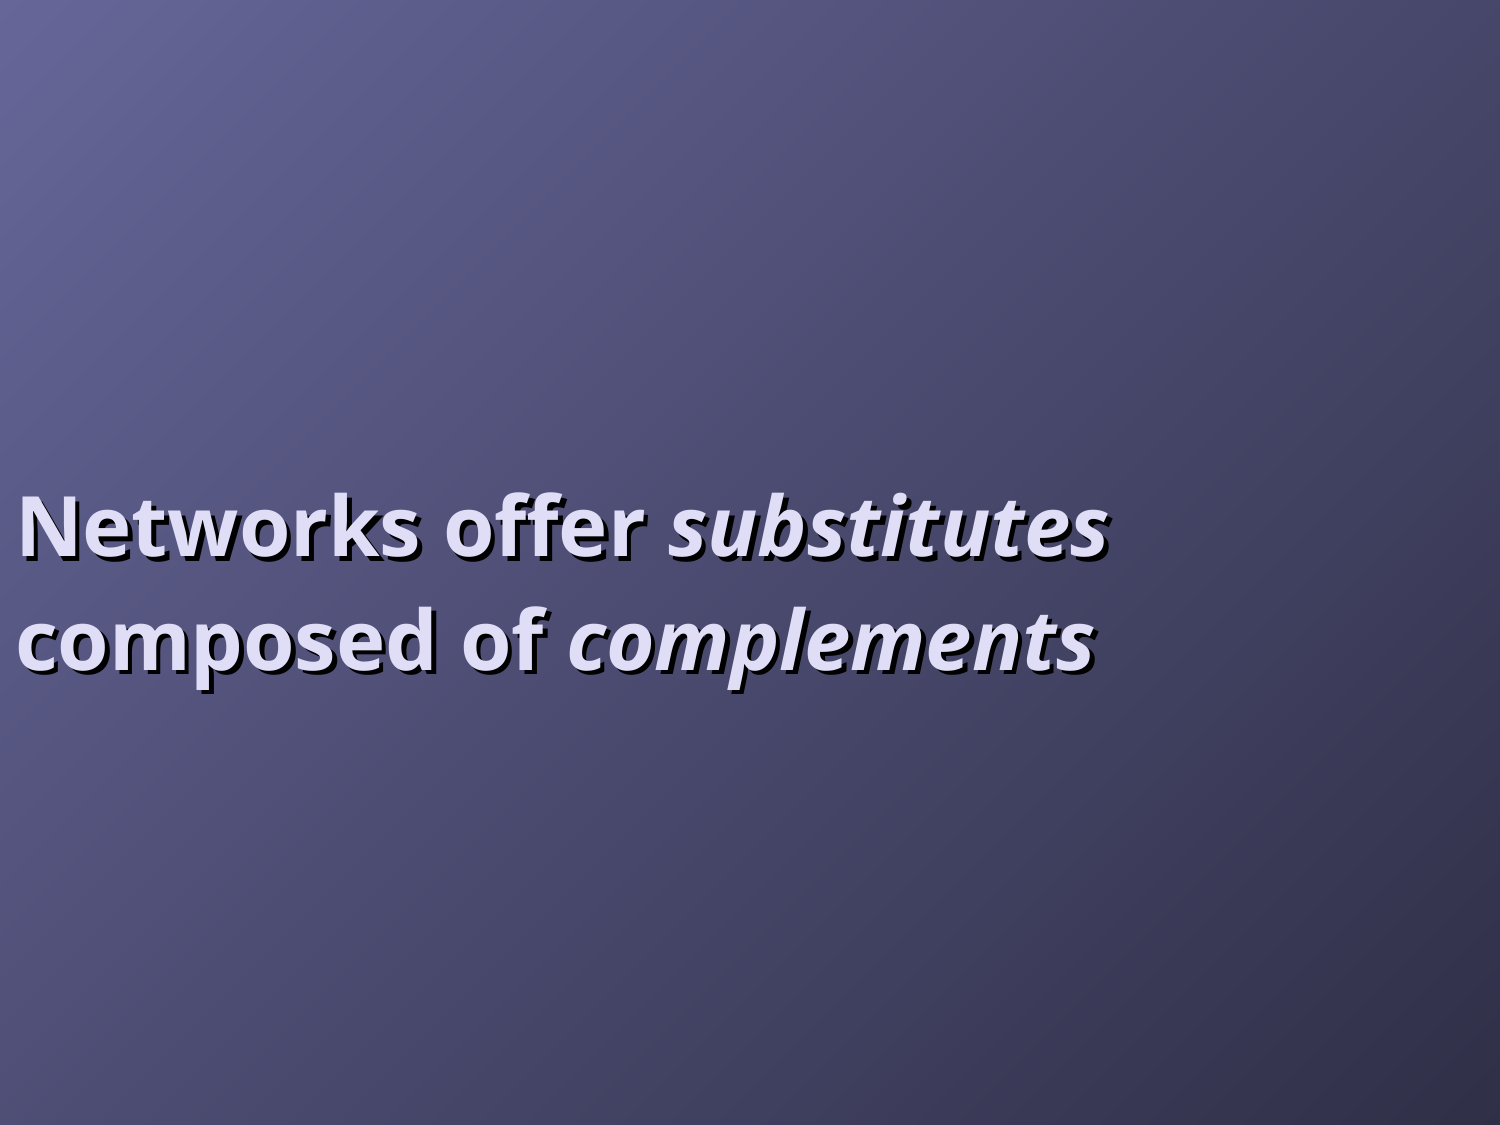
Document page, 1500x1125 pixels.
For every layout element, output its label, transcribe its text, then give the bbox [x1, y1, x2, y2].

title Networks offer substitutes composed of complements [0, 473, 1500, 689]
